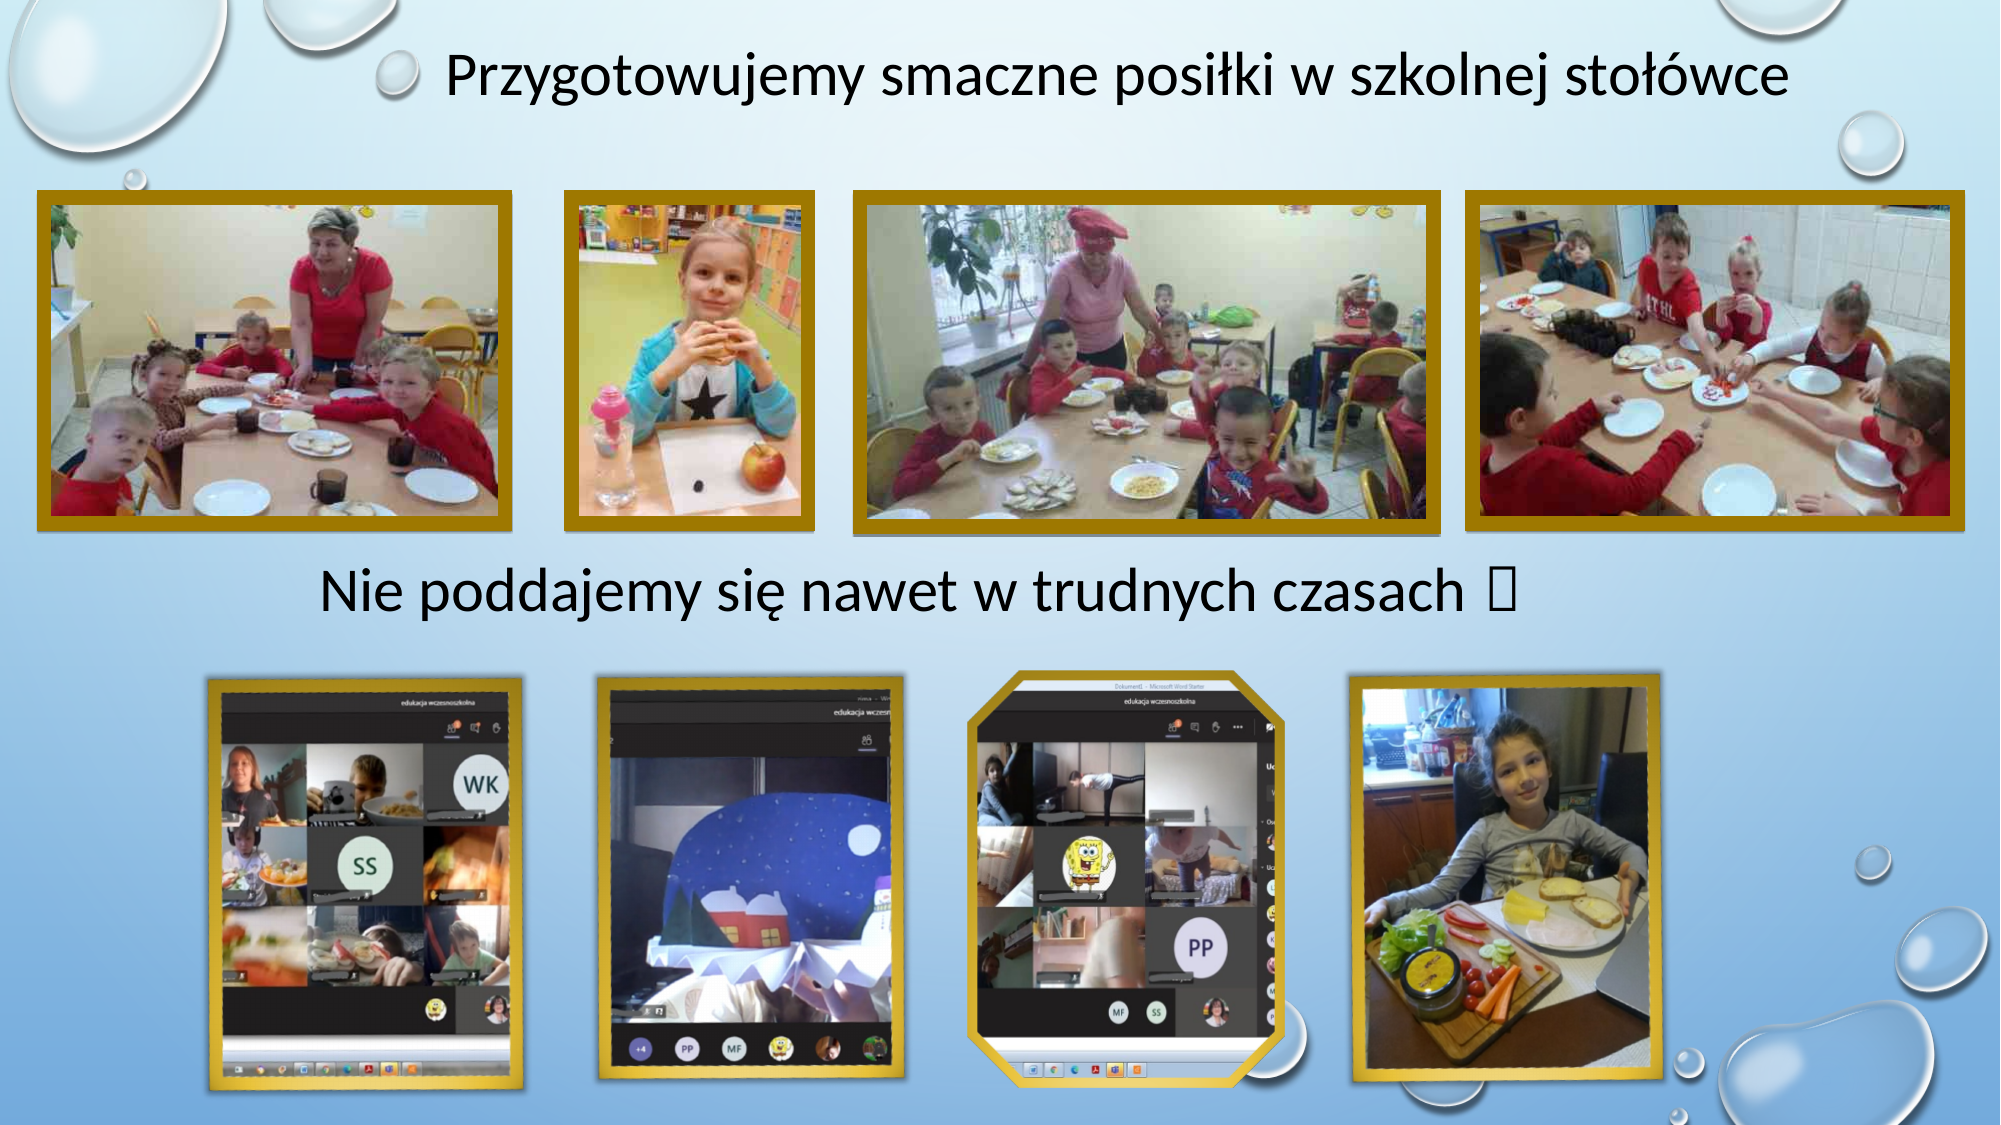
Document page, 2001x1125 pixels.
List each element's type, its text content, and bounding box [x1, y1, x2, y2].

text_box Nie poddajemy się nawet w trudnych czasach  [233, 466, 1608, 632]
picture [0, 0, 2000, 1125]
title Przygotowujemy smaczne posiłki w szkolnej stołówce [222, 0, 2000, 150]
